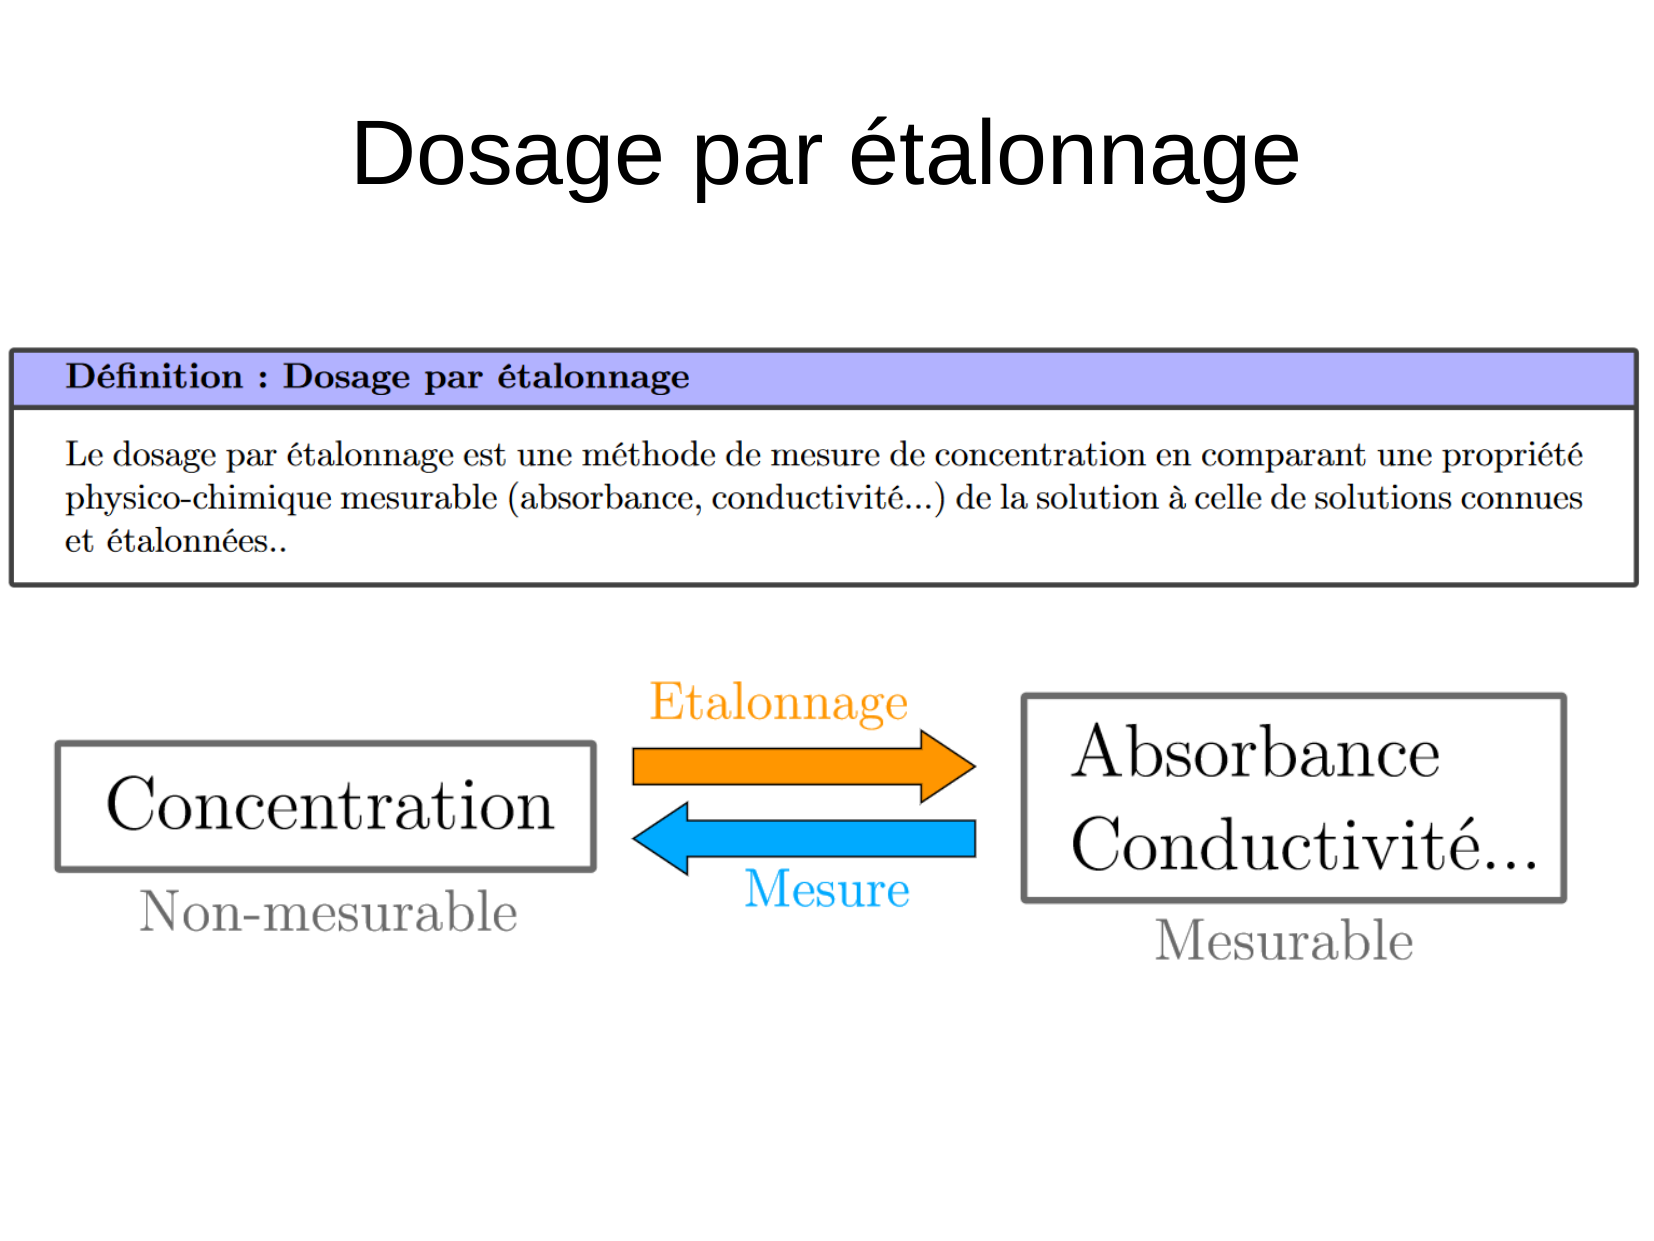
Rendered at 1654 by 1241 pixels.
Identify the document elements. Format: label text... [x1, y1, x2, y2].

picture [0, 342, 1654, 593]
title Dosage par étalonnage [82, 49, 1571, 257]
picture [35, 654, 1585, 981]
